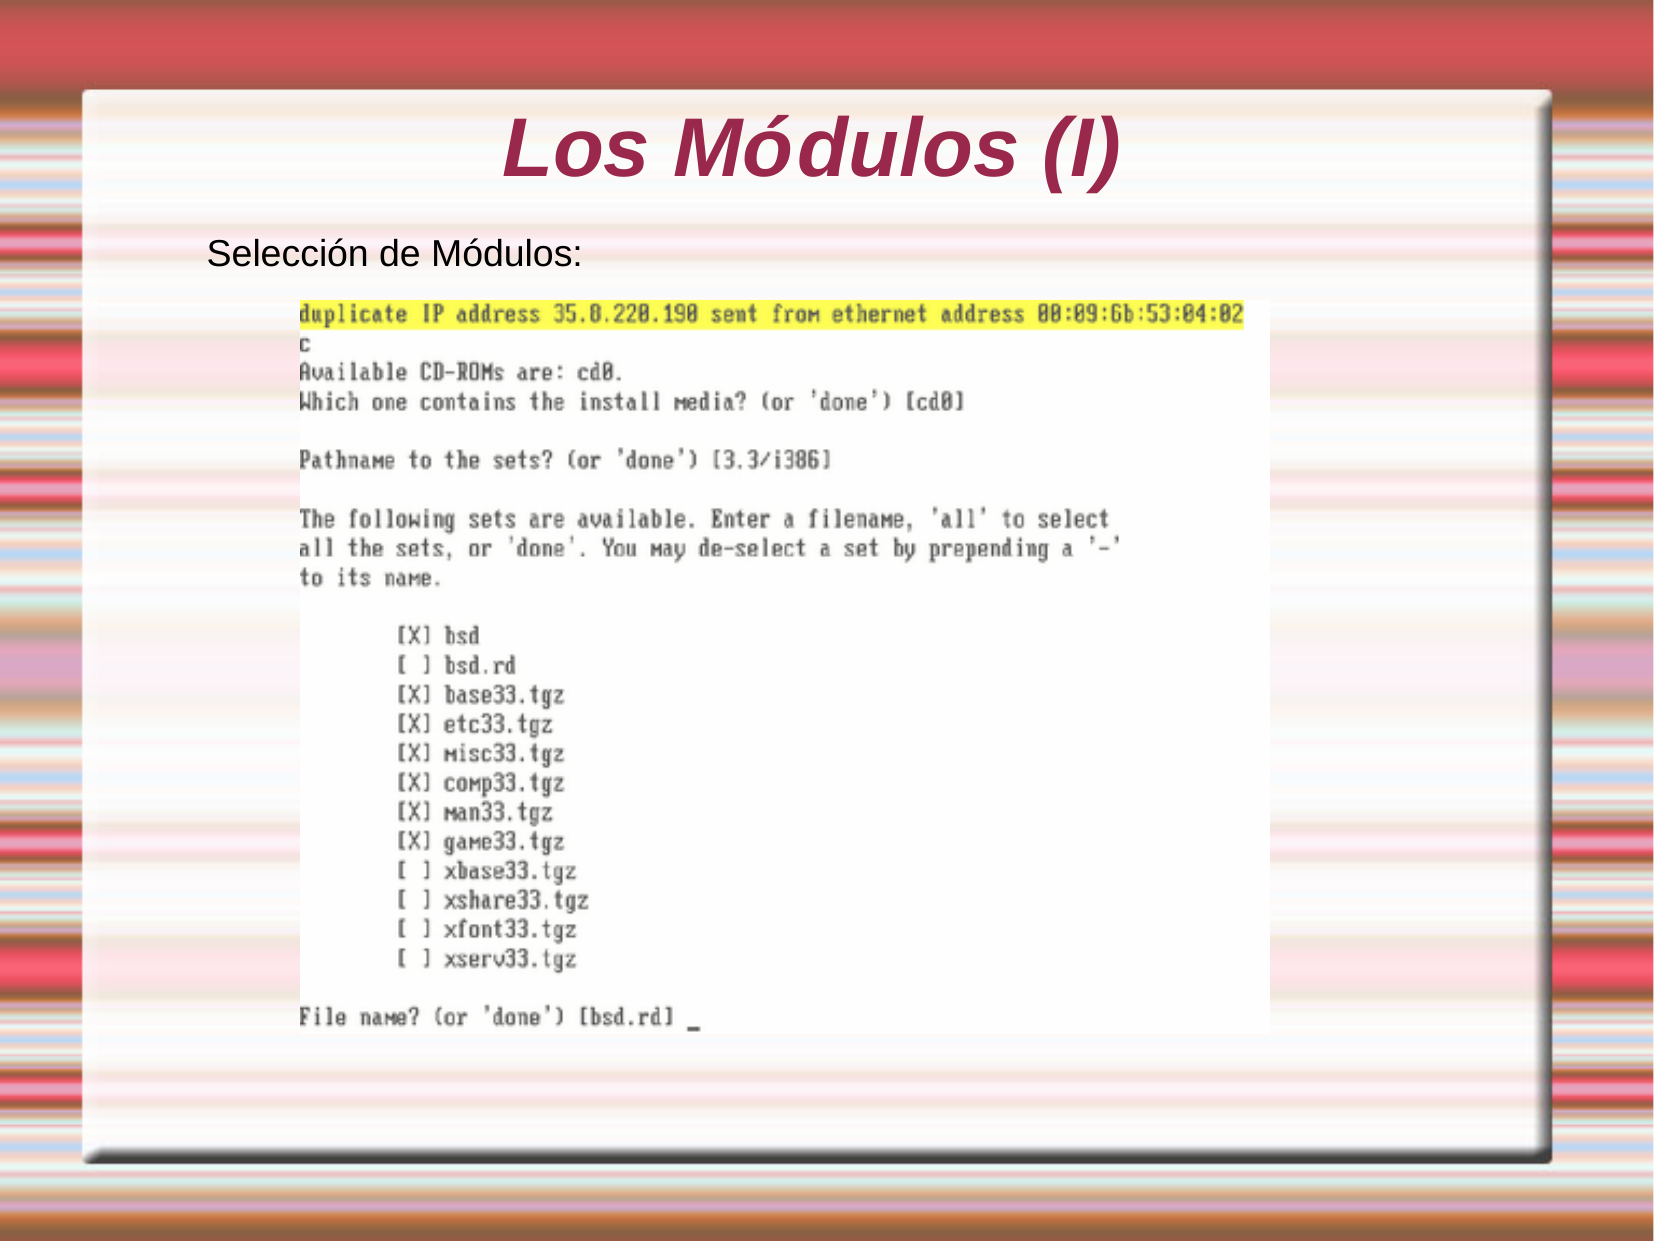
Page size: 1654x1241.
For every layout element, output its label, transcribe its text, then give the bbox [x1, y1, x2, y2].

title Los Mó dulos (I) [88, 88, 1536, 207]
picture [0, 0, 1654, 1241]
text_box Selección de Módulos: [206, 232, 650, 278]
